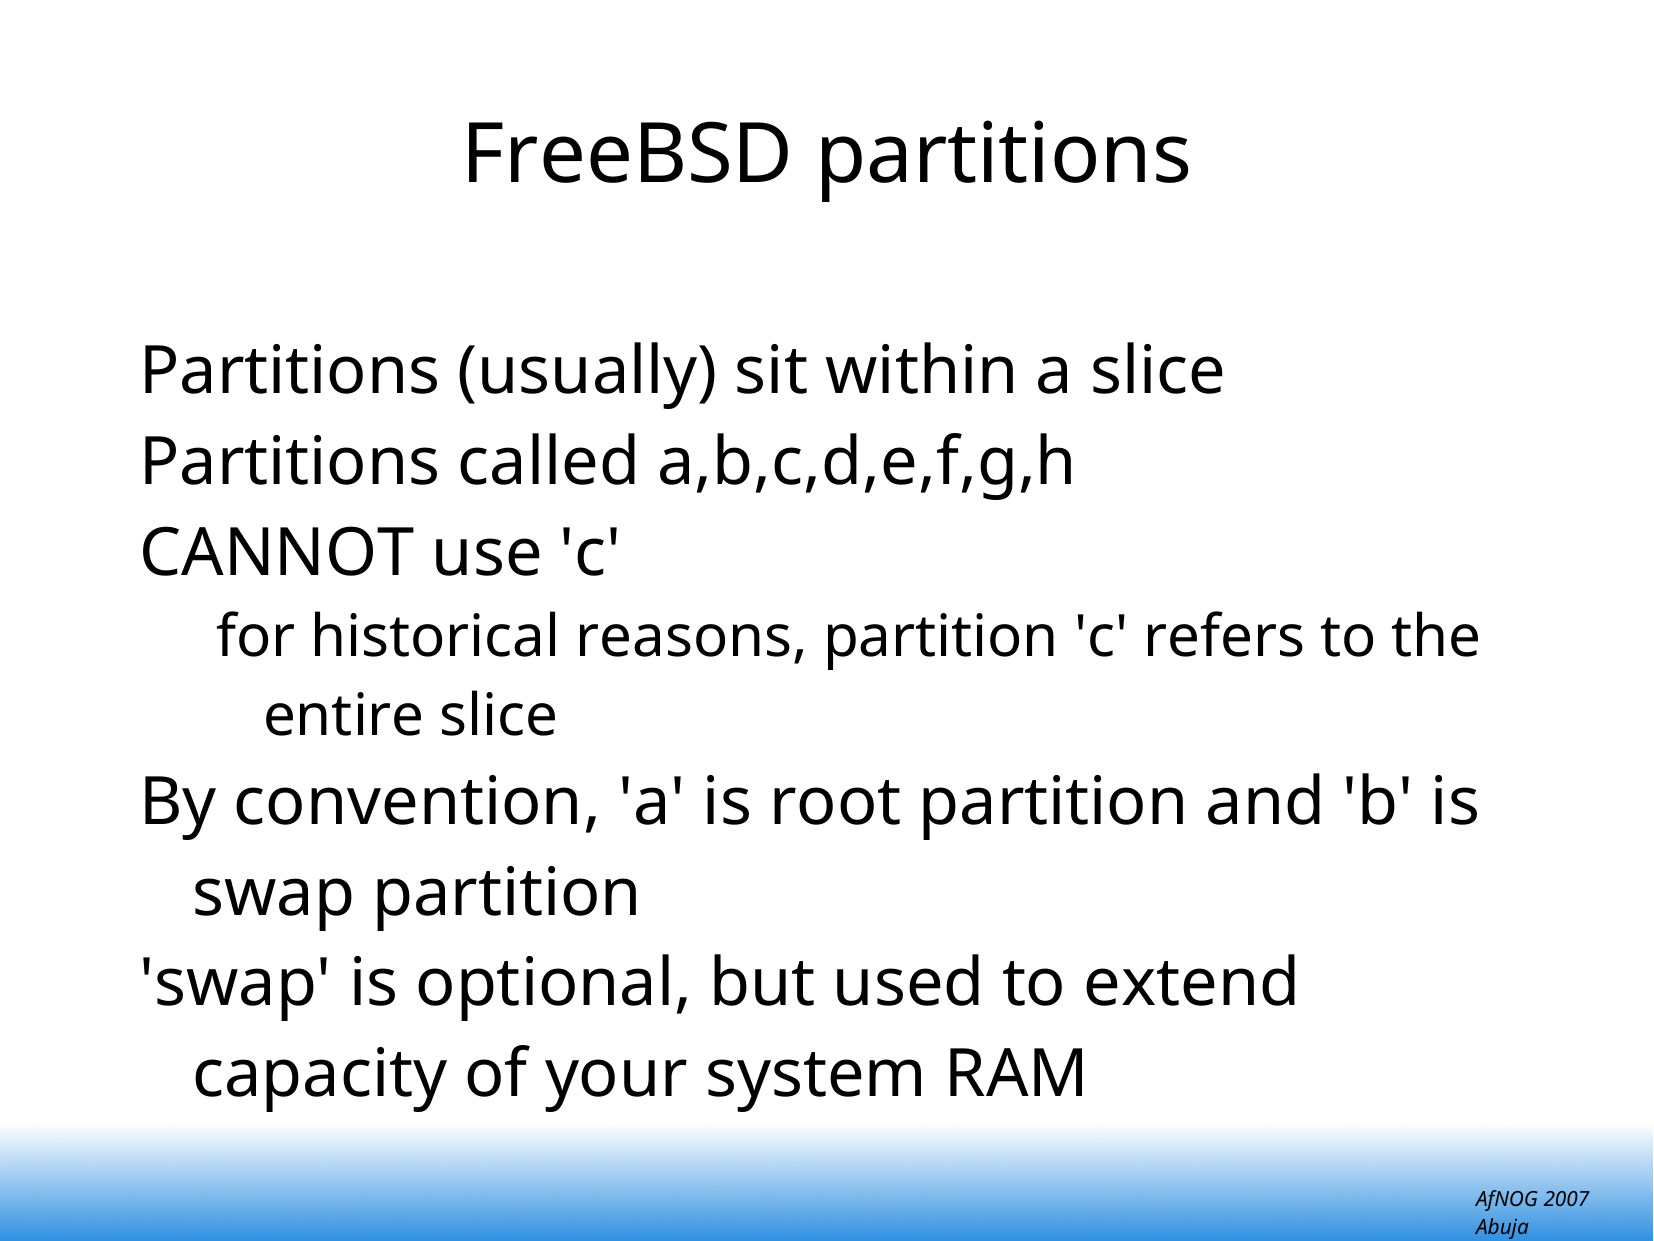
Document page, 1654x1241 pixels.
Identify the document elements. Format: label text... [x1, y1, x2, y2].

picture [0, 1122, 1653, 1241]
title FreeBSD partitions [121, 46, 1534, 254]
list Partitions (usually) sit within a slice Partitions called a,b,c,d,e,f,g,h CANNOT use 'c' for historical reasons, partition 'c' refers to the entire slice By convention, 'a' is root partition and 'b' is swap partition 'swap' is optional, but used to extend capacity of your system RAM [121, 322, 1561, 1133]
